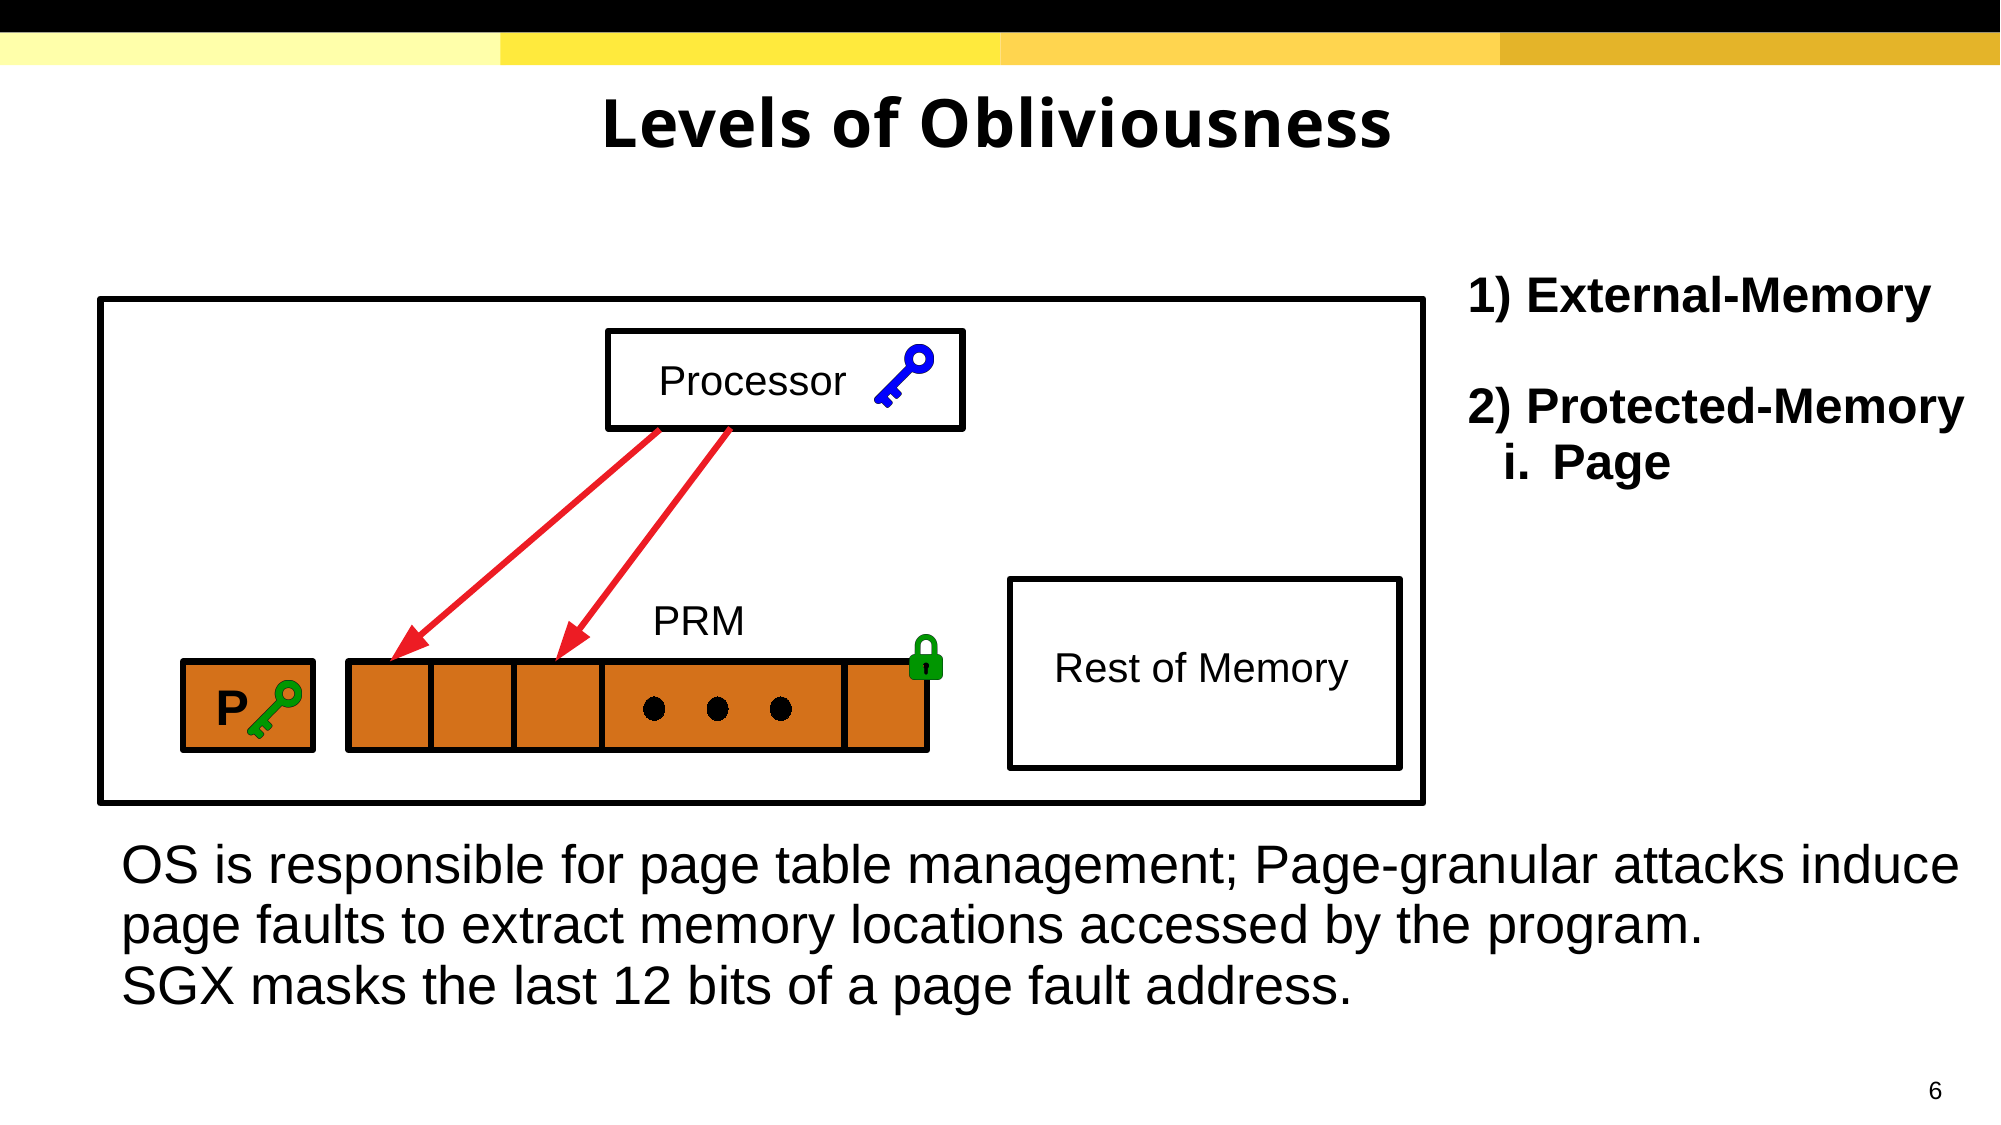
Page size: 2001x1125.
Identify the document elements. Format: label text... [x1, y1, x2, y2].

text_box PRM [637, 590, 761, 652]
text_box [100, 298, 1424, 804]
text_box OS is responsible for page table management; Page-granular attacks induce page faults to extract memory locations accessed by the program. SGX masks the last 12 bits of a page fault address. [106, 826, 1978, 1024]
text_box 6 [1913, 1069, 1958, 1113]
picture [909, 634, 943, 680]
picture [247, 680, 302, 739]
text_box Processor [643, 350, 880, 417]
text_box P [200, 673, 264, 744]
title Levels of Obliviousness [48, 53, 1947, 201]
text_box External-Memory Protected-Memory Page [1452, 259, 1985, 498]
text_box Rest of Memory [1039, 637, 1364, 700]
picture [874, 344, 934, 408]
